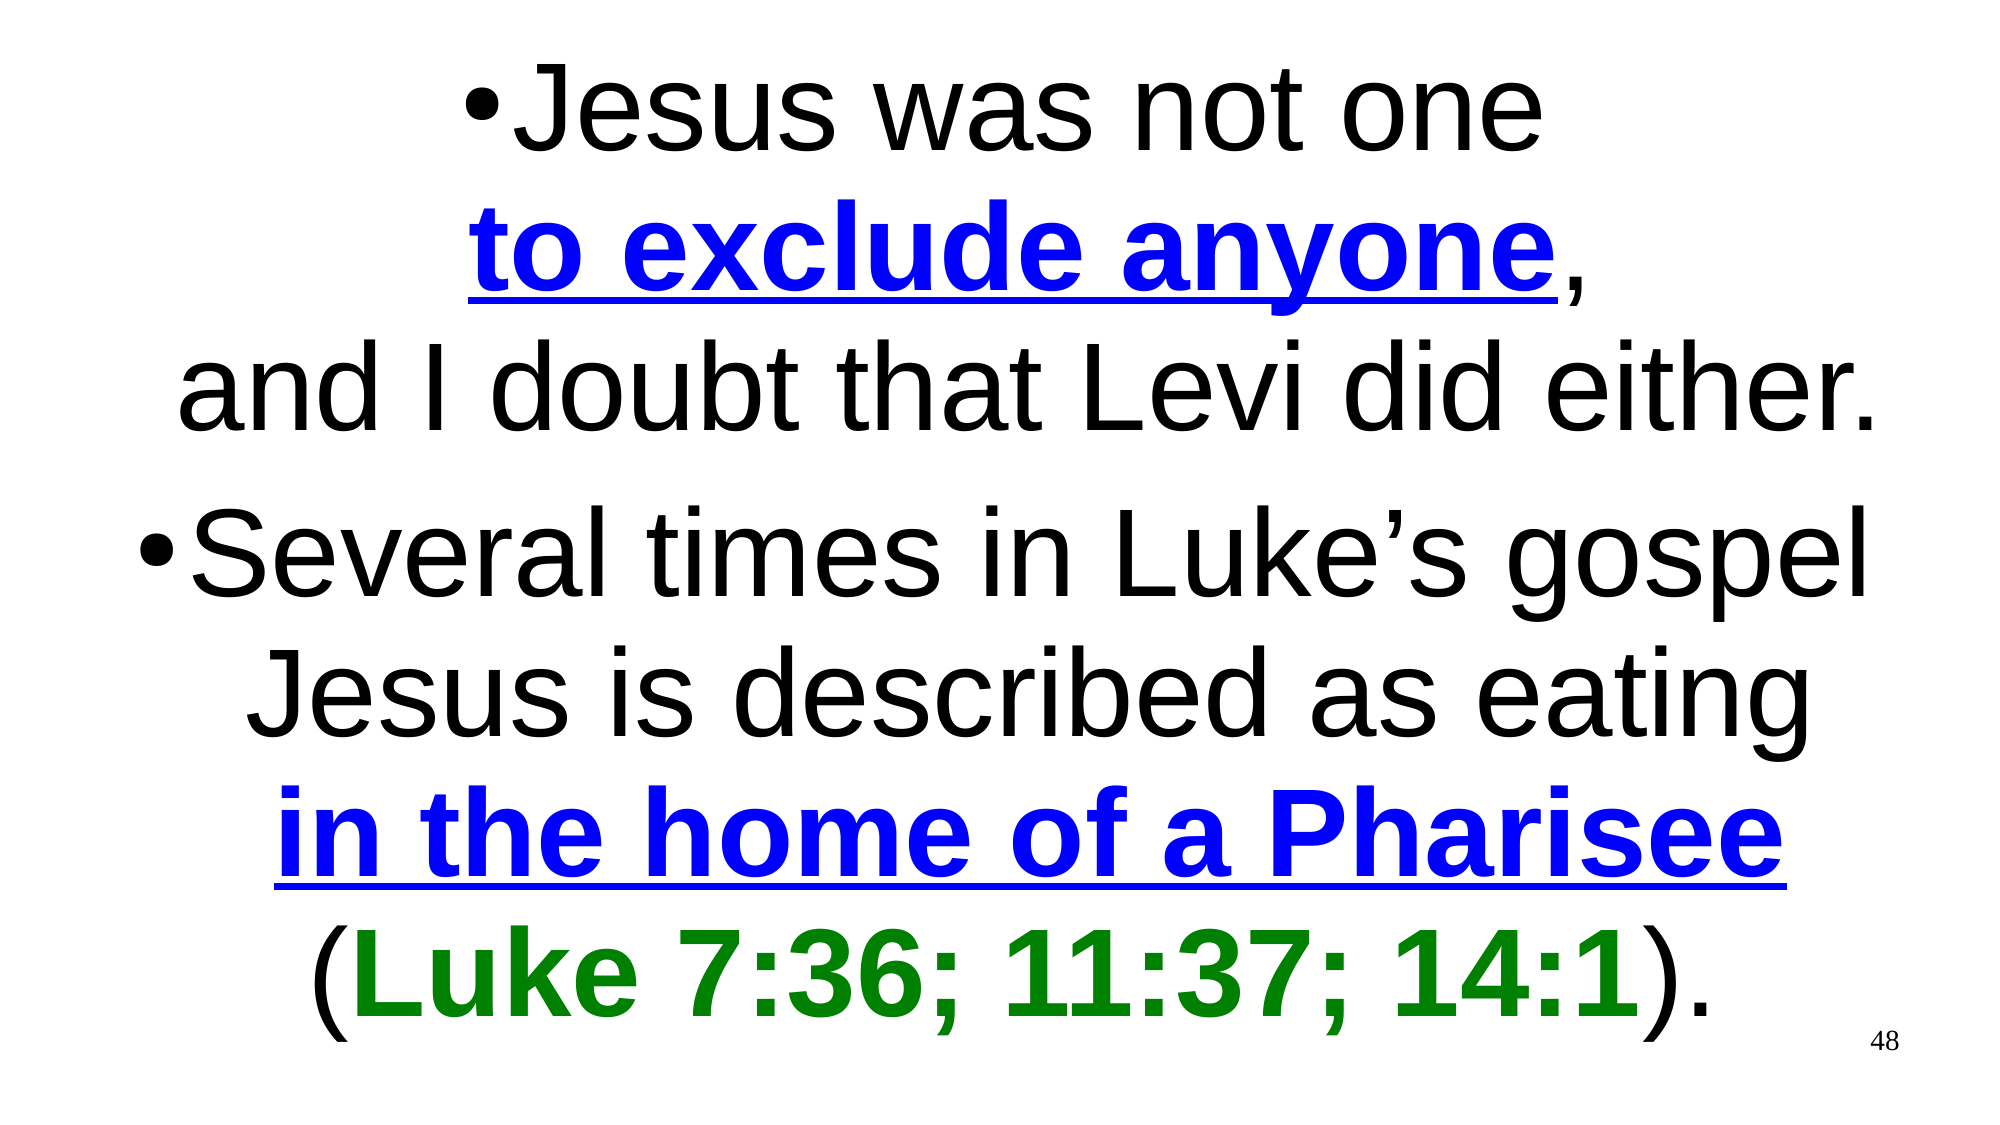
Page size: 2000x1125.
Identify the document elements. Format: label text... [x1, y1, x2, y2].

list Jesus was not one to exclude anyone, and I doubt that Levi did either. Several times in Luke’s gospel Jesus is described as eating in the home of a Pharisee (Luke 7:36; 11:37; 14:1). [37, 37, 1988, 1088]
